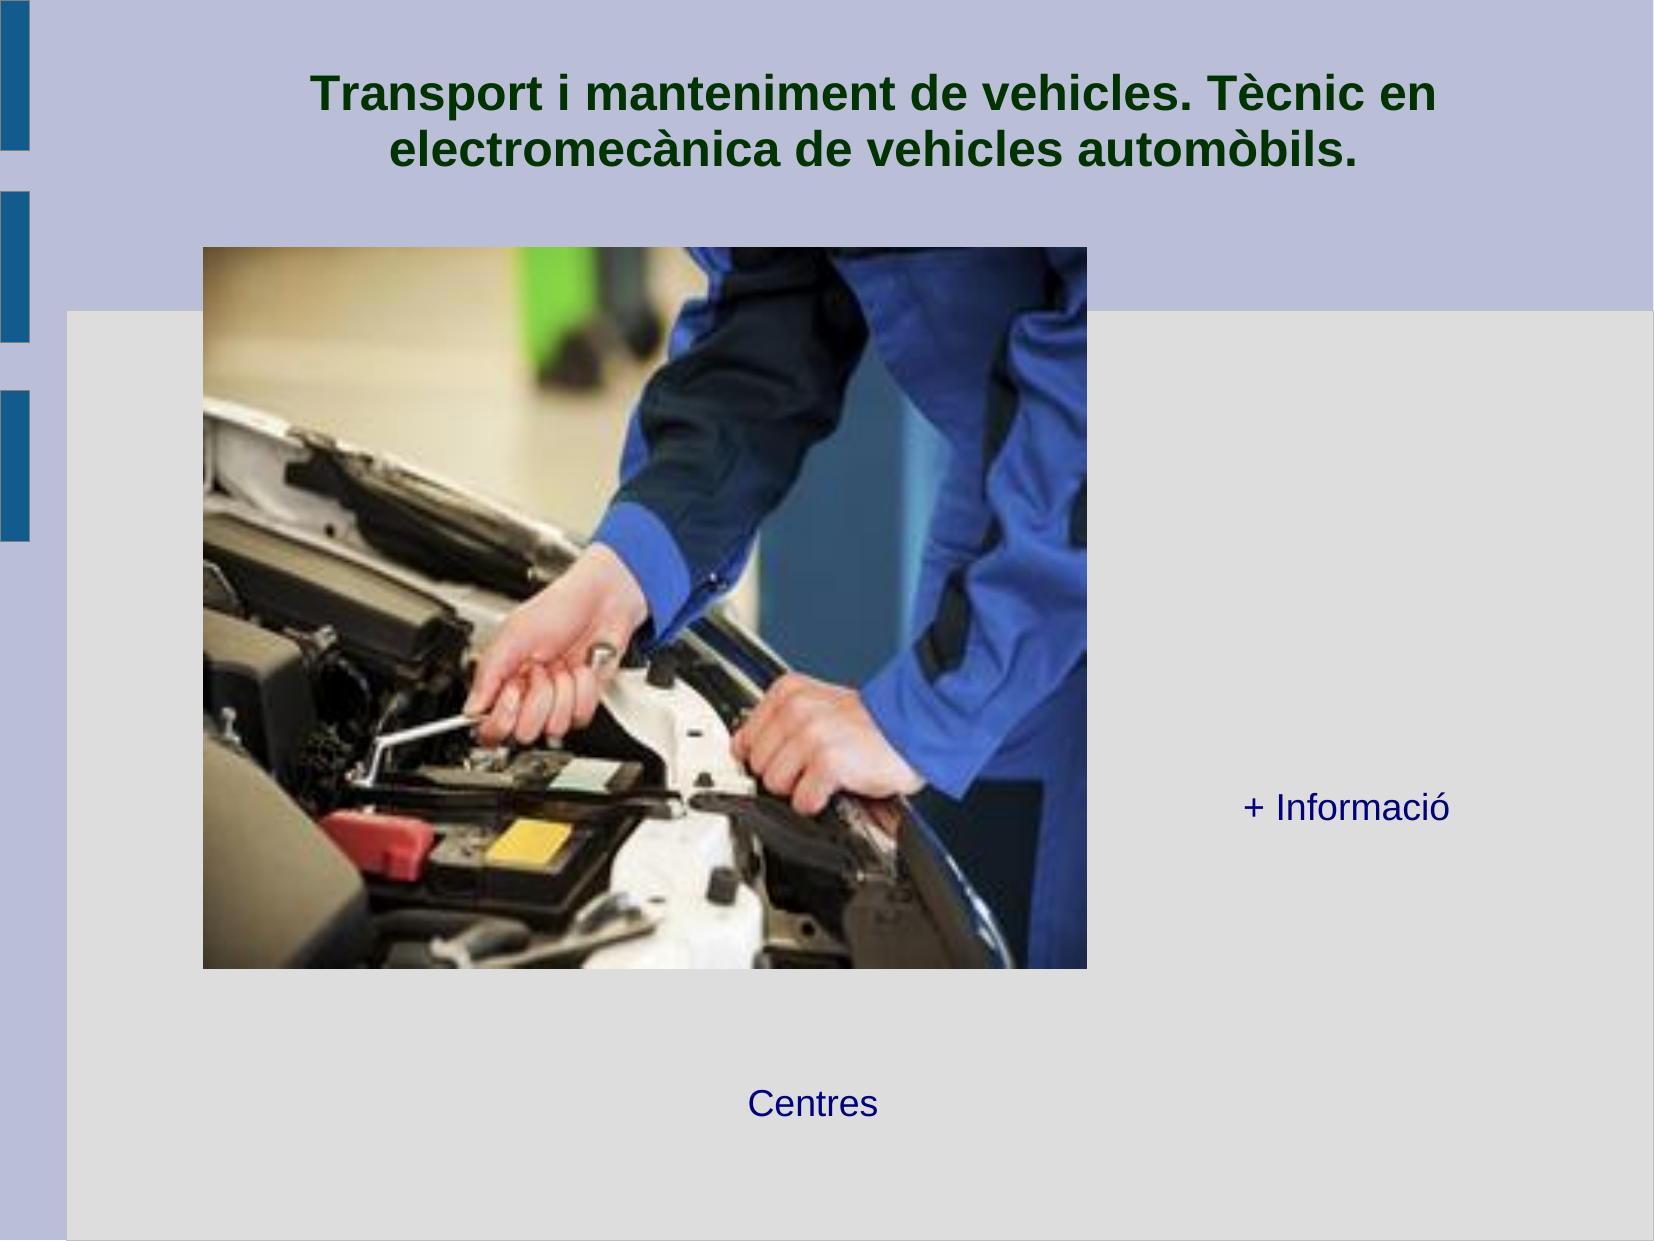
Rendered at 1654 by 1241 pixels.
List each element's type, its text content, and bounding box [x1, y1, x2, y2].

text_box + Informació [1228, 779, 1492, 850]
title Transport i manteniment de vehicles. Tècnic en electromecànica de vehicles automòbils. [165, 52, 1583, 189]
picture [203, 247, 1087, 969]
text_box Centres [732, 1074, 922, 1145]
